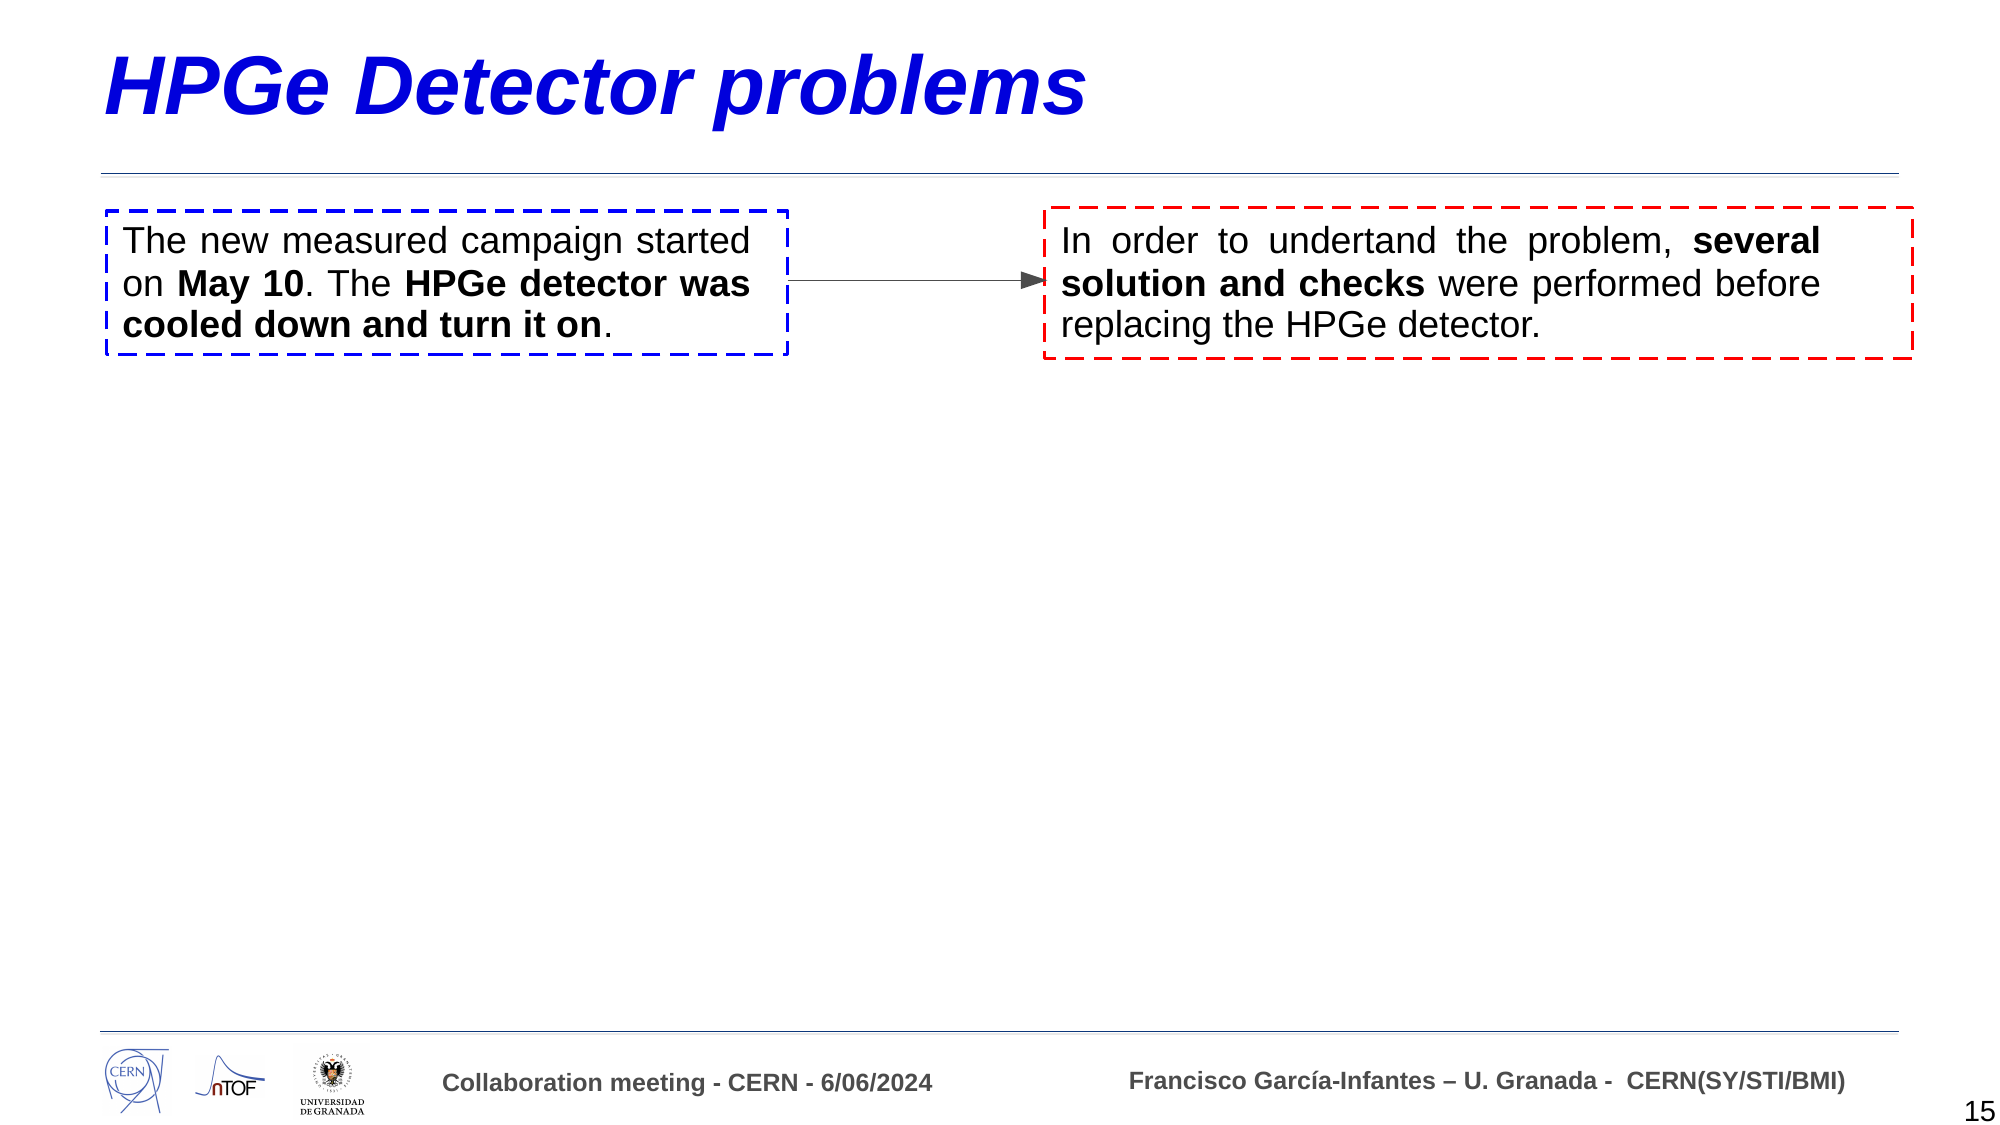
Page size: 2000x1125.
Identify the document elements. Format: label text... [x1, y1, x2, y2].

text_box Francisco García-Infantes – U. Granada - CERN(SY/STI/BMI) [1100, 1040, 1876, 1122]
text_box Collaboration meeting - CERN - 6/06/2024 [400, 1040, 976, 1125]
text_box The new measured campaign started on May 10. The HPGe detector was cooled down and turn it on. [106, 211, 788, 355]
picture [102, 1046, 172, 1116]
picture [195, 1055, 265, 1098]
text_box HPGe Detector problems [90, 31, 1105, 140]
text_box 15 [1948, 1079, 2000, 1125]
picture [293, 1043, 370, 1120]
text_box In order to undertand the problem, several solution and checks were performed before replacing the HPGe detector. [1044, 207, 1913, 359]
